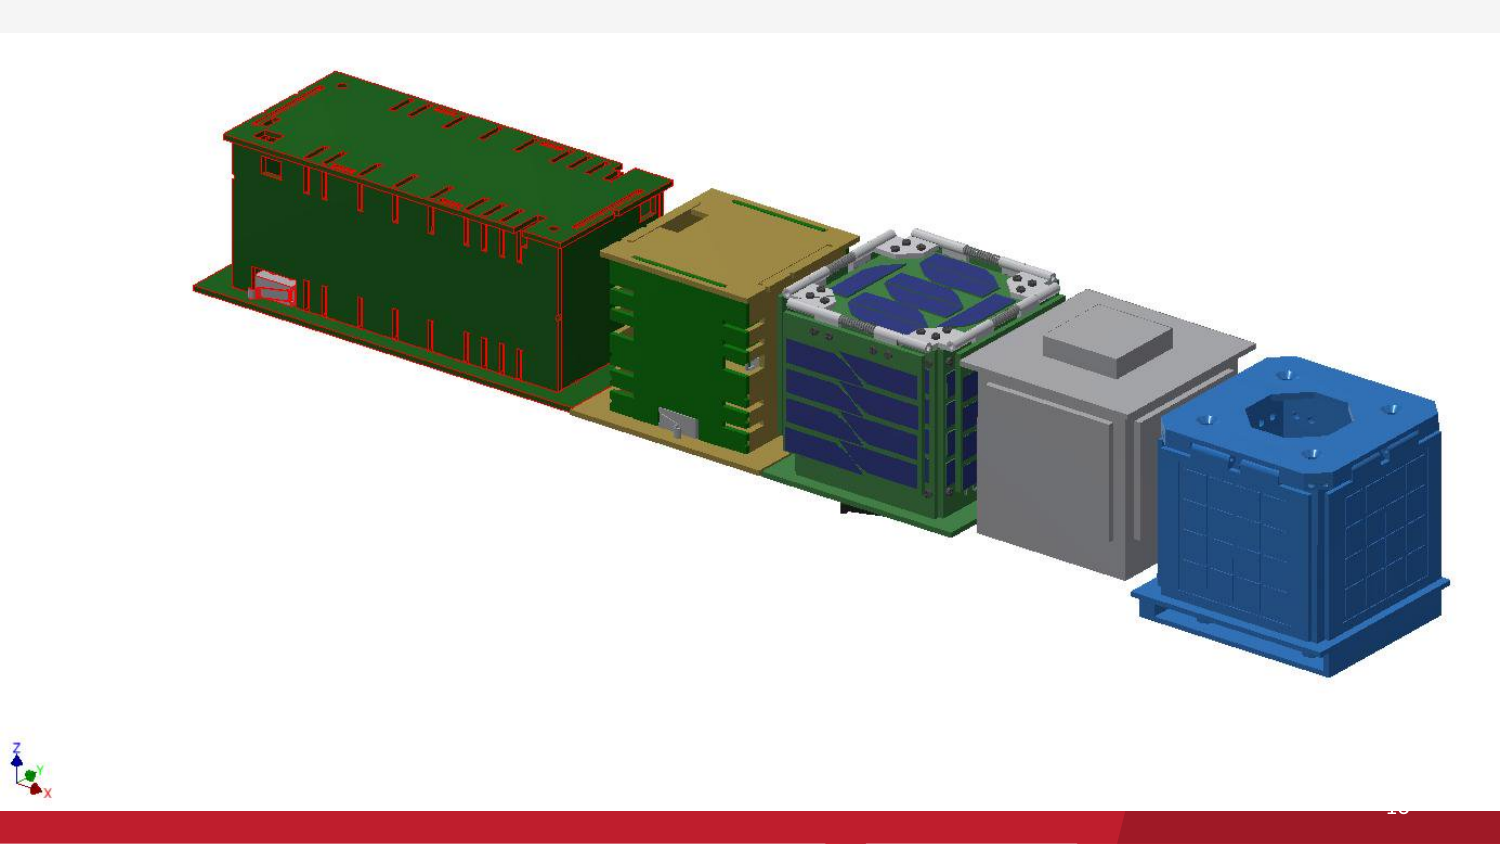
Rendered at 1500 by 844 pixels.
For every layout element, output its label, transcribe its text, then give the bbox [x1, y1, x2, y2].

picture [0, 33, 1500, 811]
slide_number <number> [1074, 811, 1425, 827]
